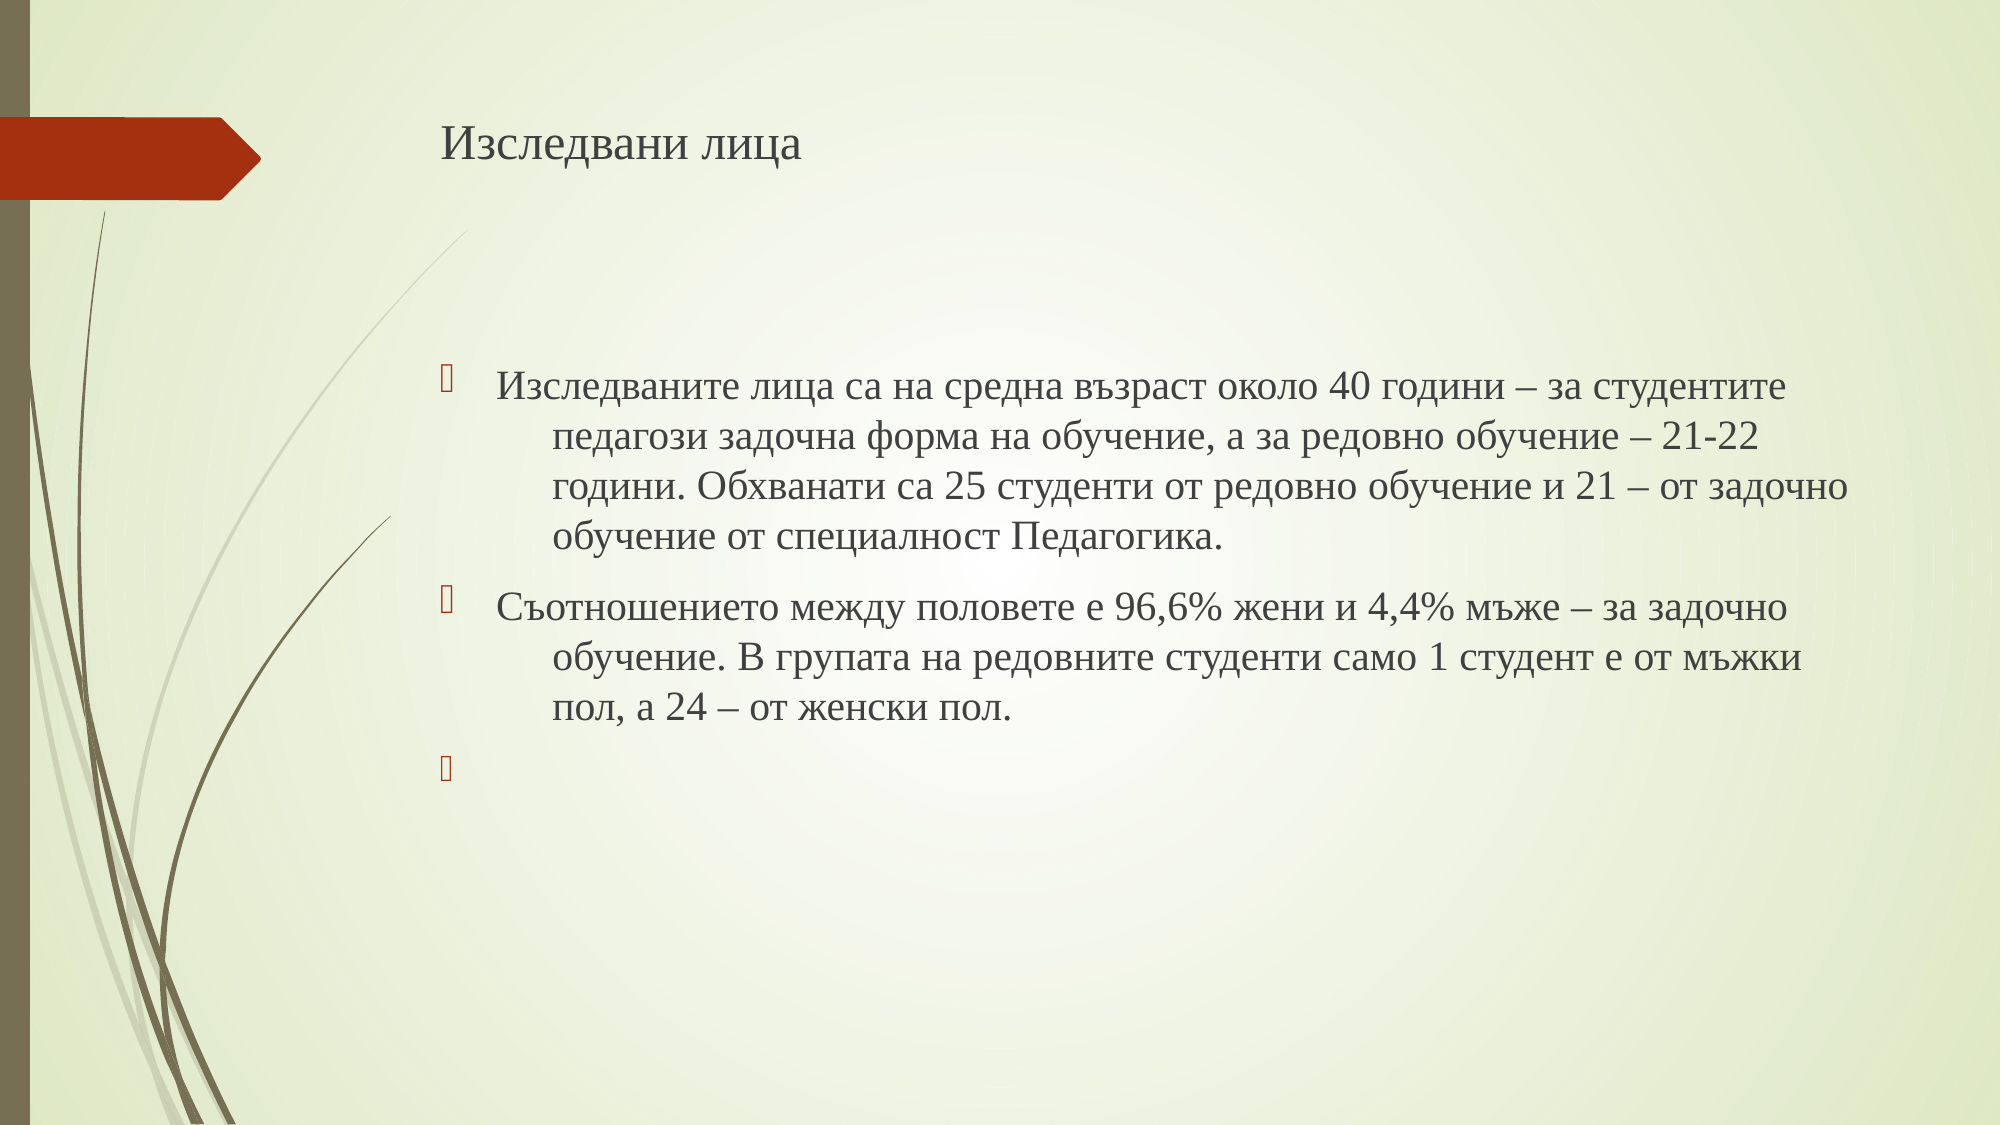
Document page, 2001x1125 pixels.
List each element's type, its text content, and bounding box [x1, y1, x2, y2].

title Изследвани лица [425, 102, 1888, 313]
list Изследваните лица са на средна възраст около 40 години – за студентите педагози задочна форма на обучение, а за редовно обучение – 21-22 години. Обхванати са 25 студенти от редовно обучение и 21 – от задочно обучение от специалност Педагогика. Съотношението между половете е 96,6% жени и 4,4% мъже – за задочно обучение. В групата на редовните студенти само 1 студент е от мъжки пол, а 24 – от женски пол. [424, 350, 1888, 970]
